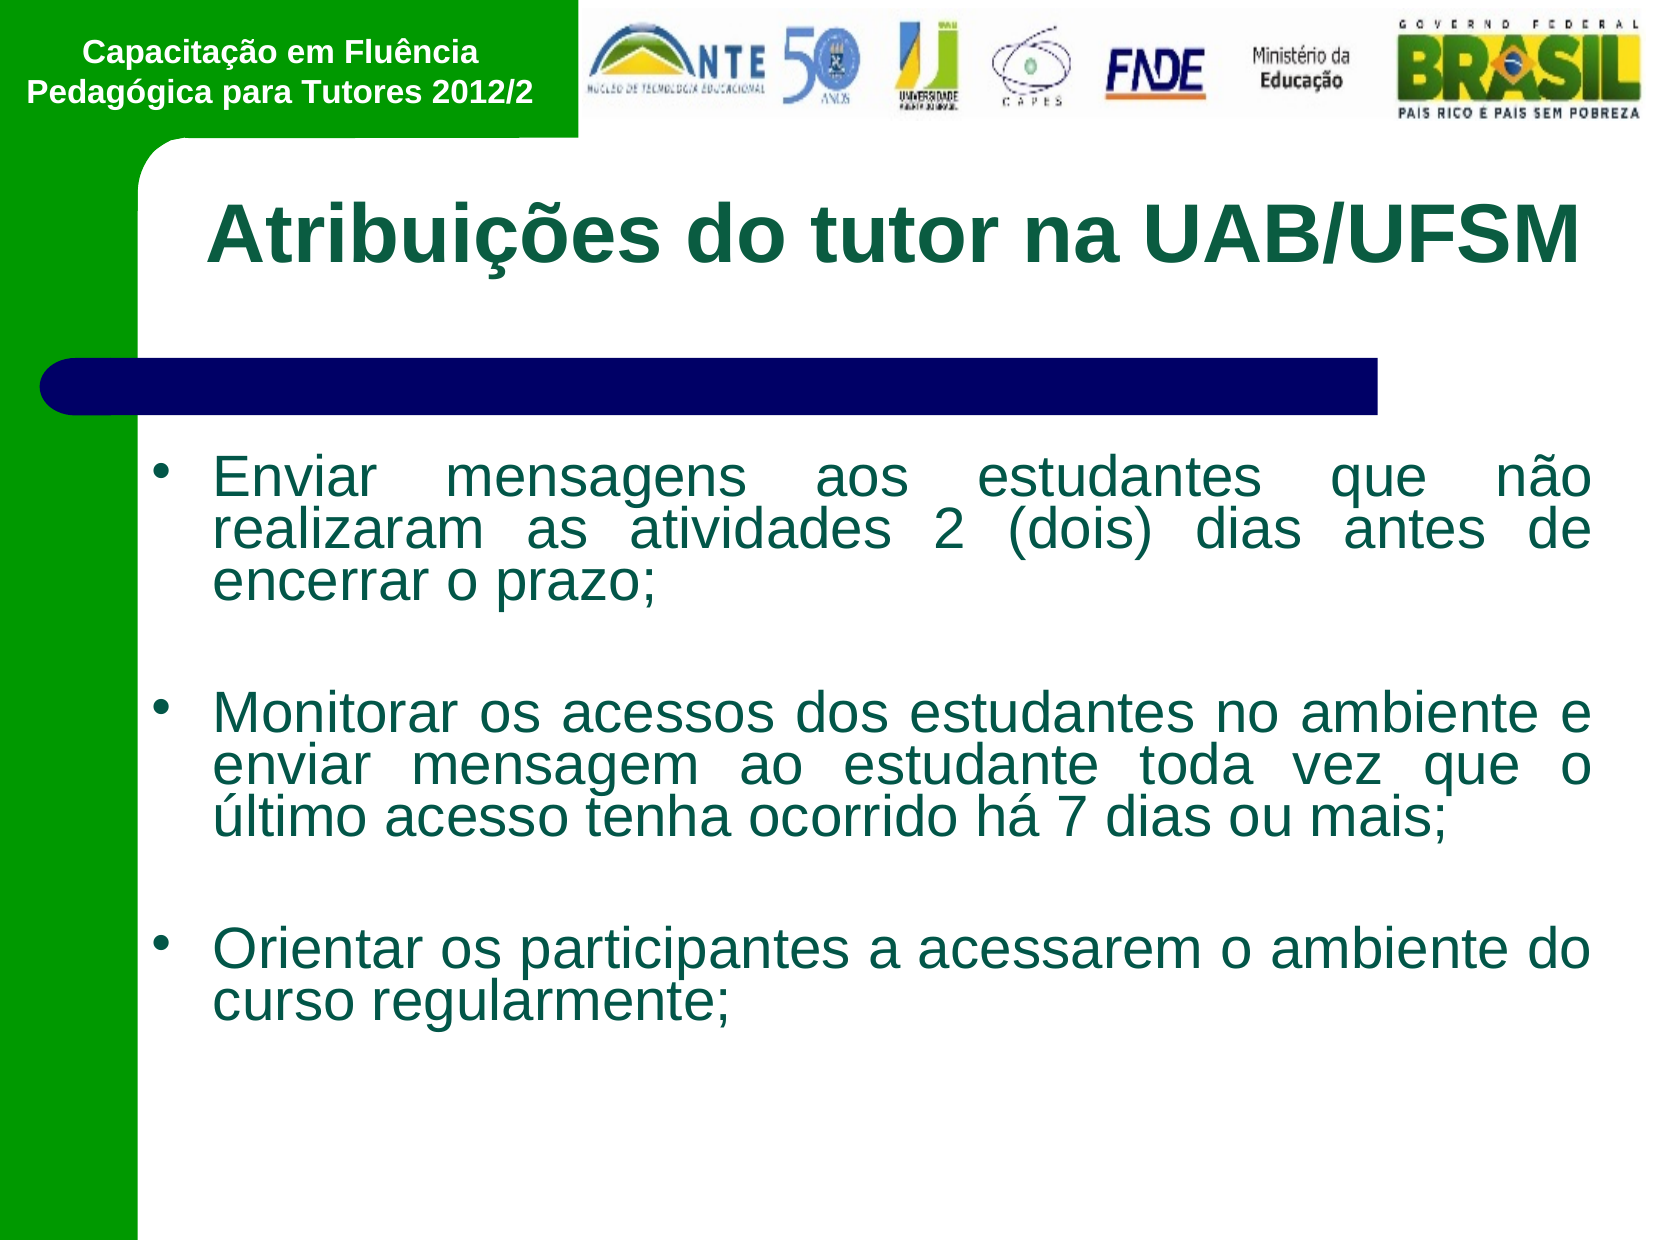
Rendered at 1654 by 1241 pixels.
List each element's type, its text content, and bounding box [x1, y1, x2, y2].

list Enviar mensagens aos estudantes que não realizaram as atividades 2 (dois) dias antes de encerrar o prazo; Monitorar os acessos dos estudantes no ambiente e enviar mensagem ao estudante toda vez que o último acesso tenha ocorrido há 7 dias ou mais; Orientar os participantes a acessarem o ambiente do curso regularmente; [151, 371, 1595, 1241]
title Atribuições do tutor na UAB/UFSM [177, 184, 1611, 377]
picture [582, 8, 1646, 121]
